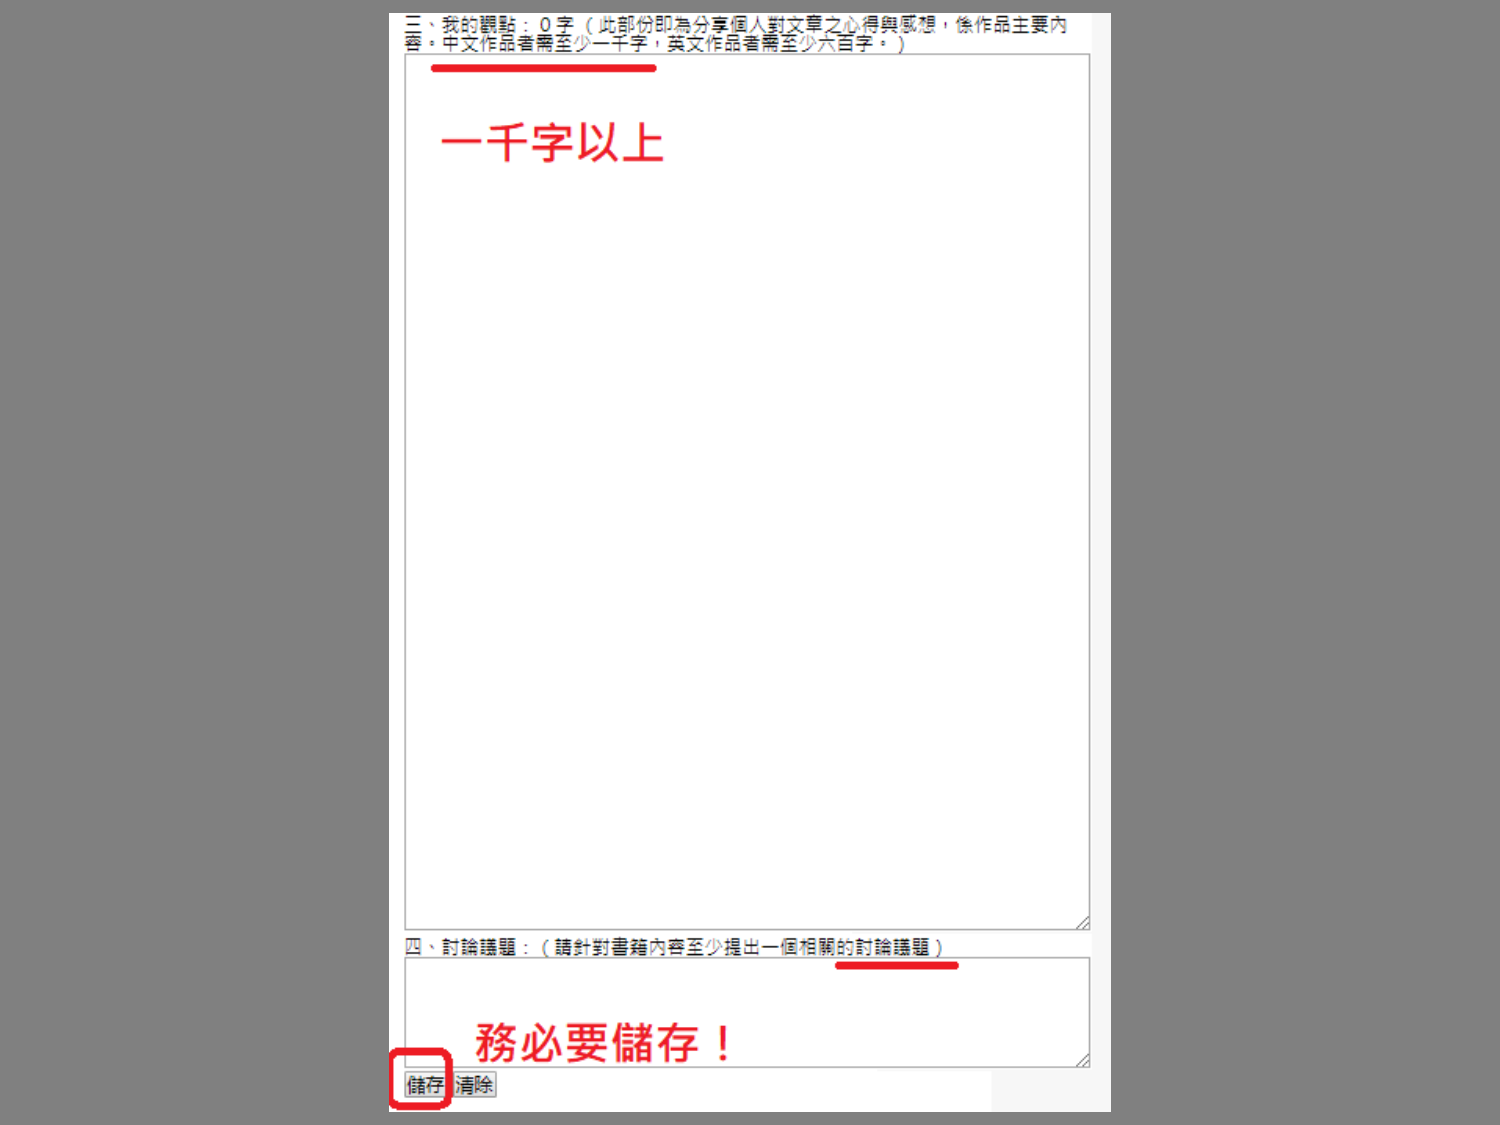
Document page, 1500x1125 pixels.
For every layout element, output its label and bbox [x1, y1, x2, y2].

picture [389, 13, 1111, 1112]
